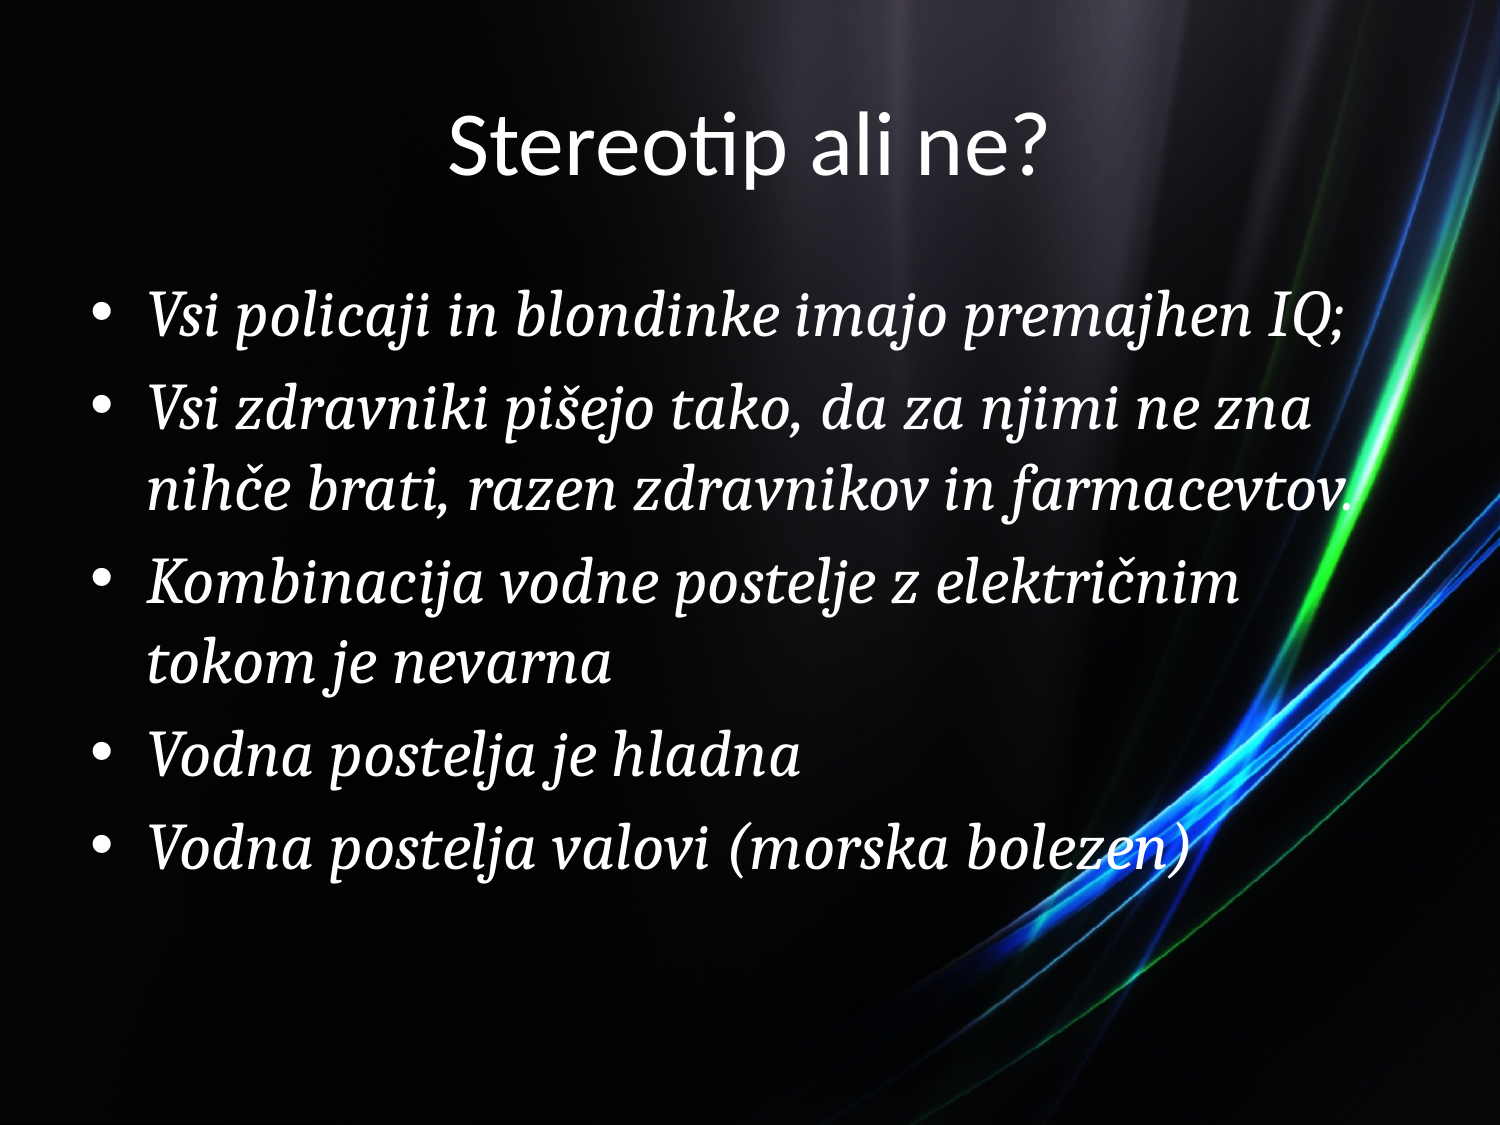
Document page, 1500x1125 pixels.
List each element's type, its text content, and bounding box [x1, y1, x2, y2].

list Vsi policaji in blondinke imajo premajhen IQ; Vsi zdravniki pišejo tako, da za njimi ne zna nihče brati, razen zdravnikov in farmacevtov. Kombinacija vodne postelje z električnim tokom je nevarna Vodna postelja je hladna Vodna postelja valovi (morska bolezen) [75, 262, 1425, 1005]
picture [0, 0, 1500, 1125]
title Stereotip ali ne? [75, 45, 1425, 233]
